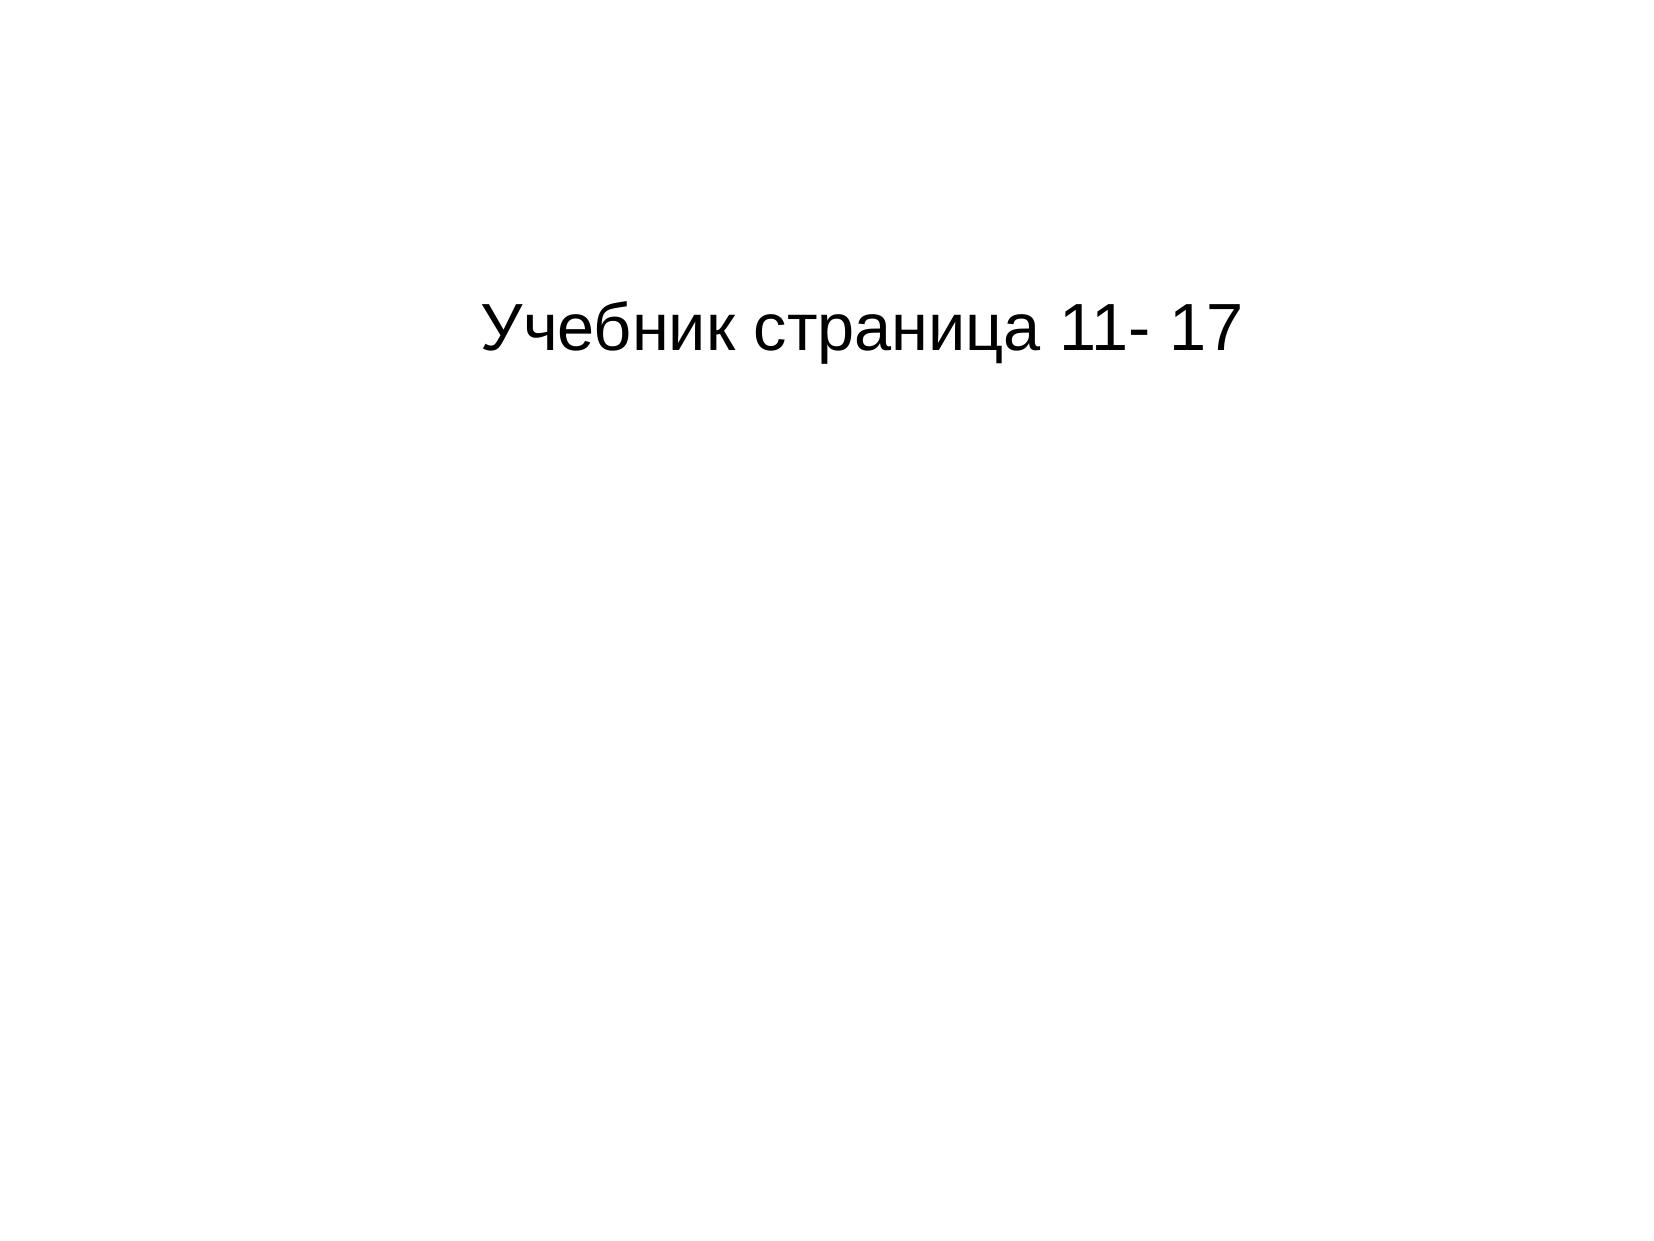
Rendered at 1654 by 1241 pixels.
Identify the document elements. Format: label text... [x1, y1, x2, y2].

list Учебник страница 11- 17 [82, 290, 1571, 1109]
